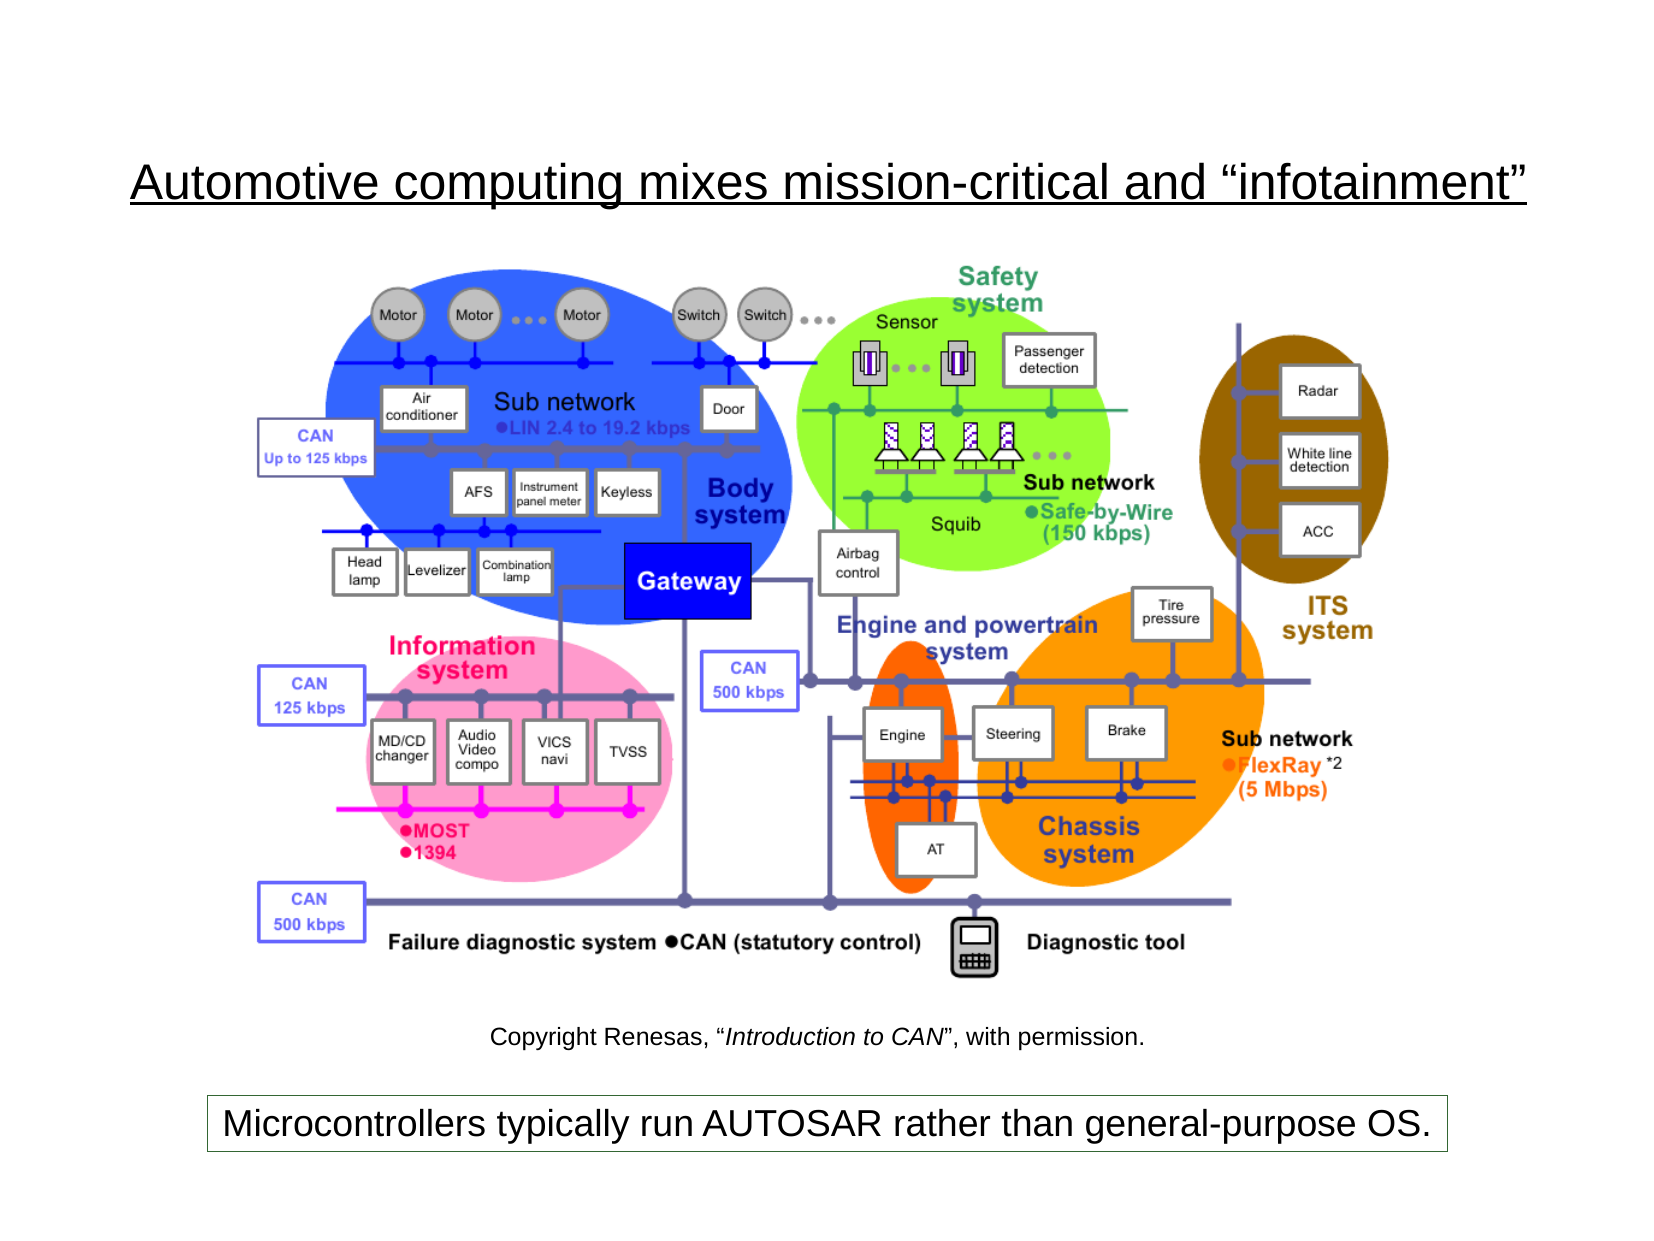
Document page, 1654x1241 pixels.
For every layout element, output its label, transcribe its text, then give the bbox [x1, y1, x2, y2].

picture [215, 286, 1416, 994]
text_box Copyright Renesas, “Introduction to CAN”, with permission. [474, 1015, 1161, 1059]
title Automotive computing mixes mission-critical and “infotainment” [84, 78, 1573, 286]
text_box Microcontrollers typically run AUTOSAR rather than general-purpose OS. [207, 1095, 1446, 1152]
